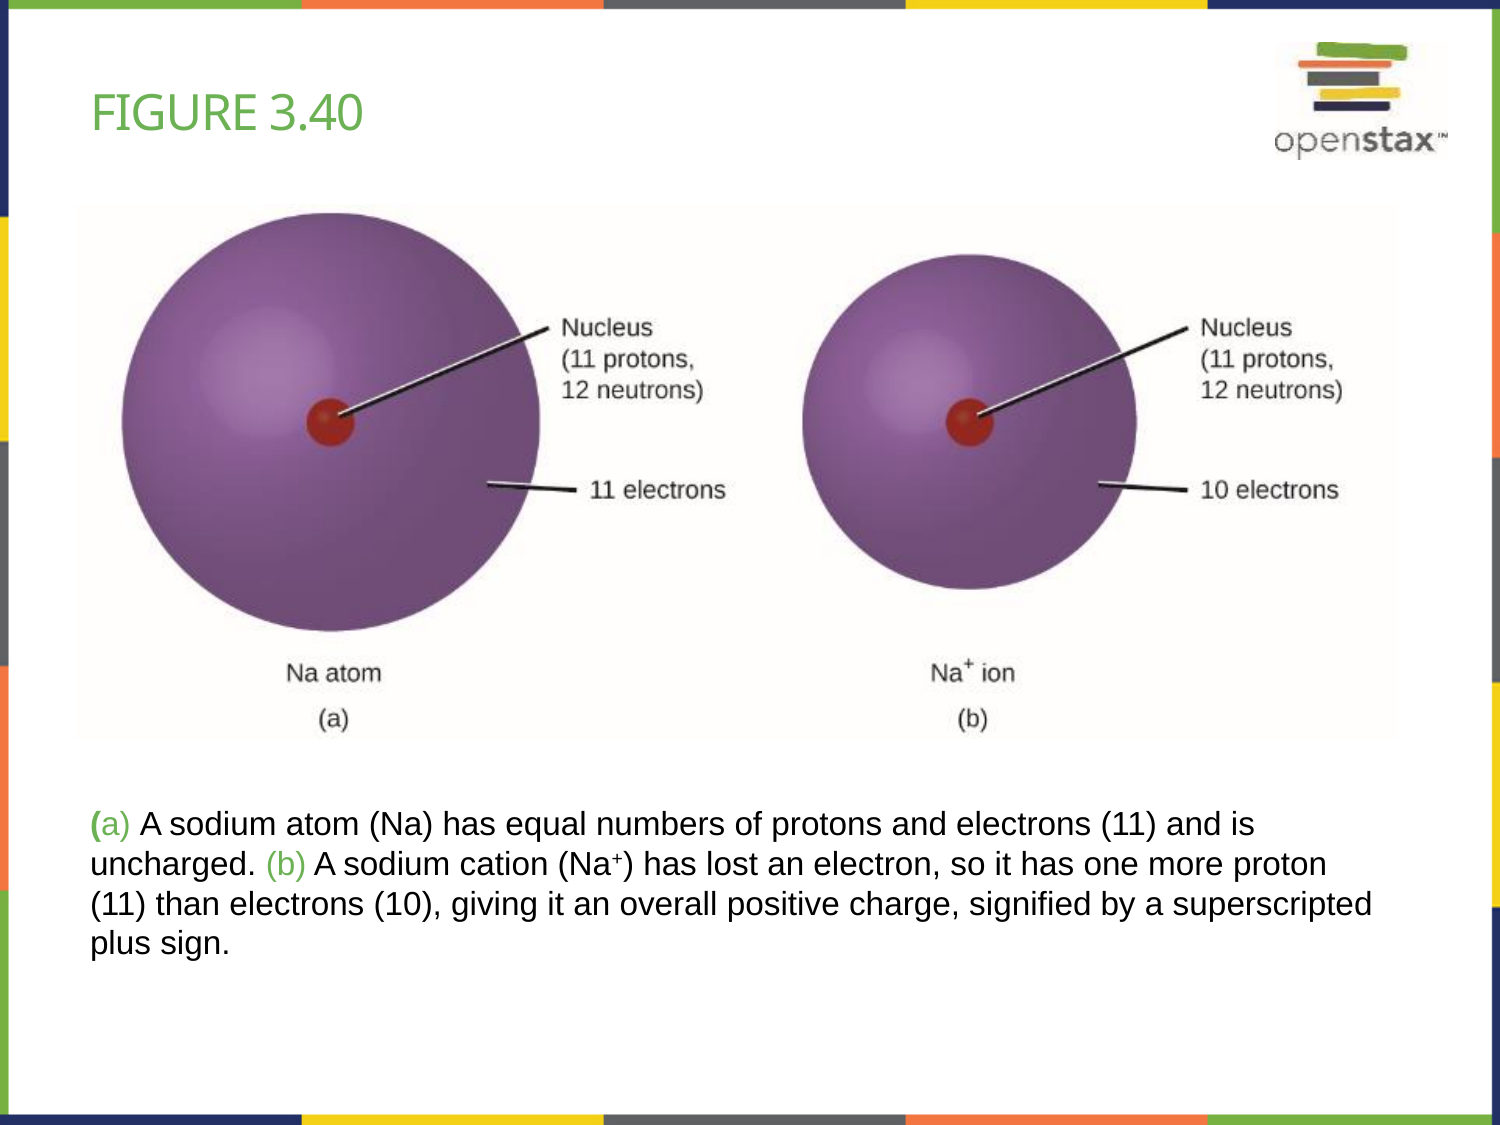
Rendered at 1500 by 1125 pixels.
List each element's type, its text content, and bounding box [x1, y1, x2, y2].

title Figure 3.40 [75, 39, 1398, 148]
picture [0, 0, 1500, 1125]
list (a) A sodium atom (Na) has equal numbers of protons and electrons (11) and is uncharged. (b) A sodium cation (Na+) has lost an electron, so it has one more proton (11) than electrons (10), giving it an overall positive charge, signified by a superscripted plus sign. [75, 794, 1398, 986]
